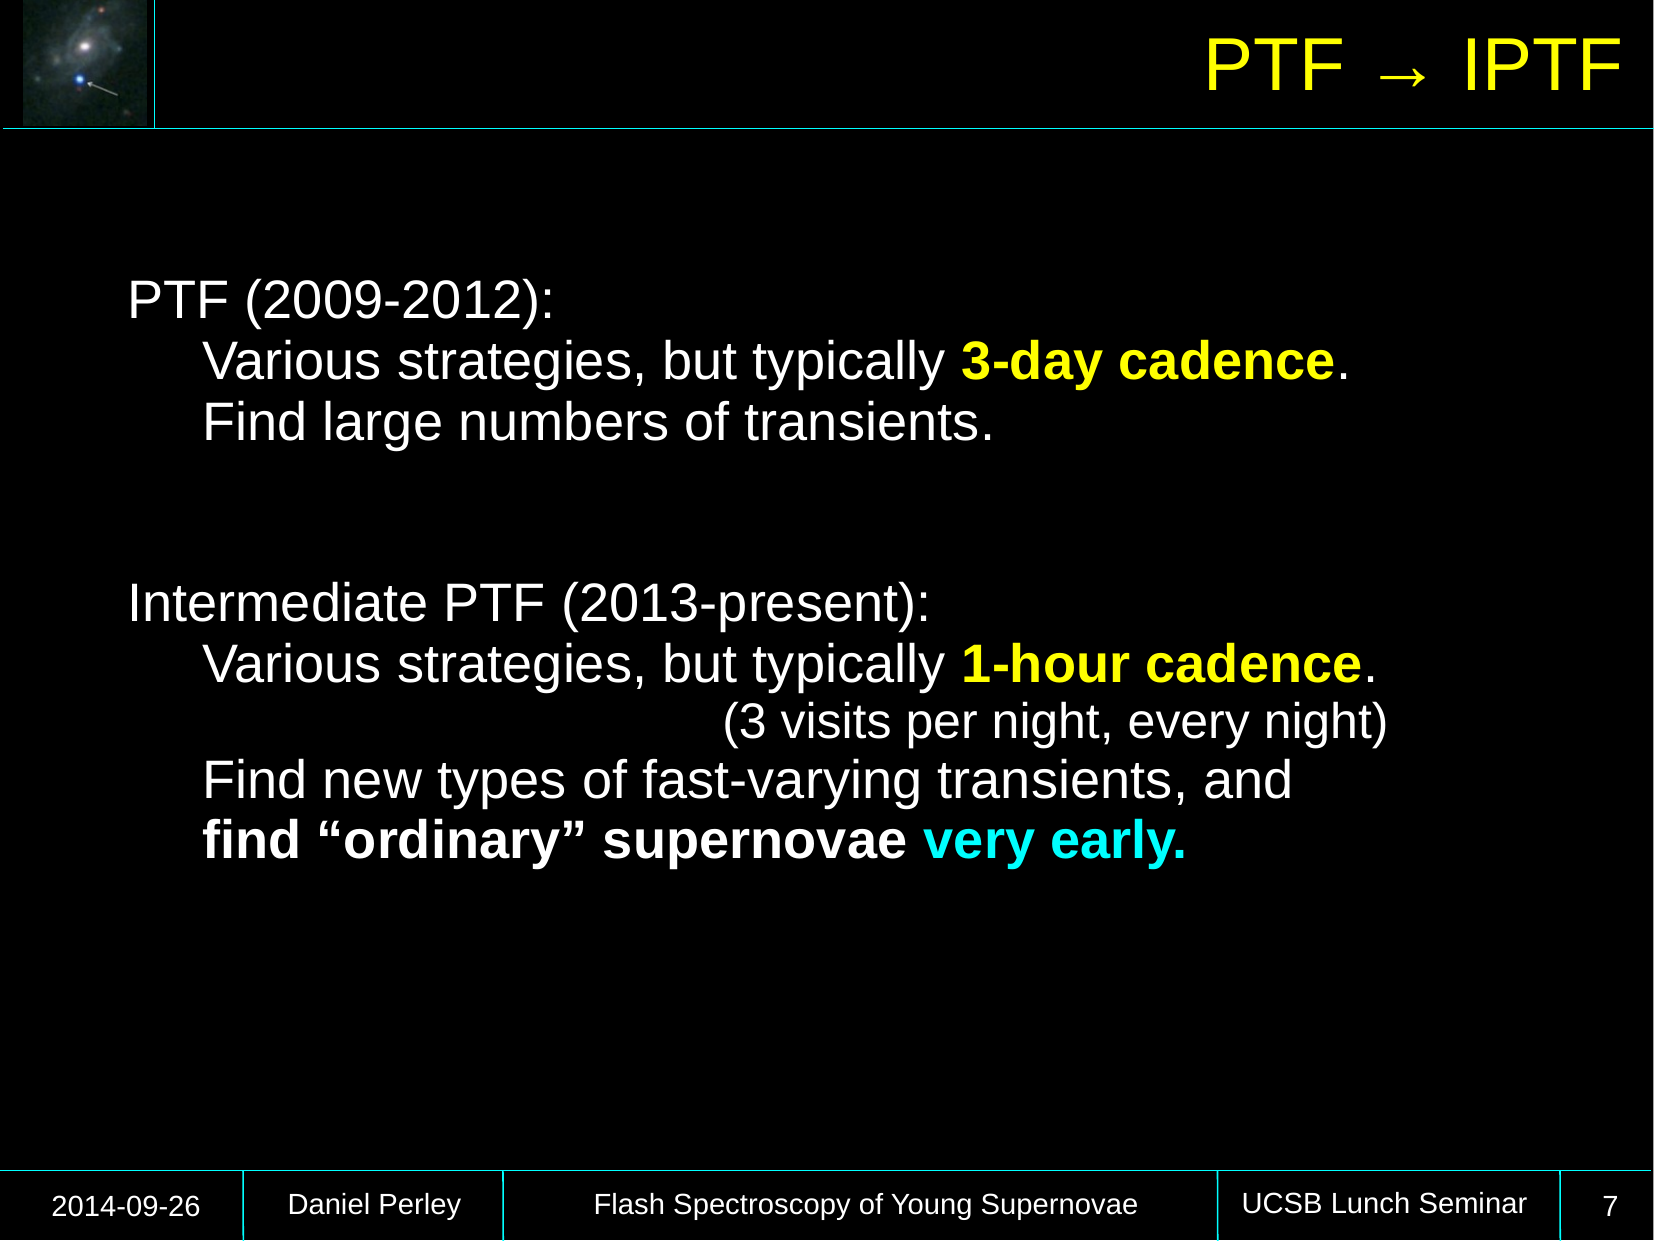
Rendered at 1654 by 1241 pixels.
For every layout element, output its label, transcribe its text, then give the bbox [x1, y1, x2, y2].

picture [23, 0, 147, 126]
title PTF → IPTF [187, 21, 1624, 108]
text_box PTF (2009-2012): Various strategies, but typically 3-day cadence. Find large numbers of transients. Intermediate PTF (2013-present): Various strategies, but typically 1-hour cadence. (3 visits per night, every night) Find new types of fast-varying transients, and find “ordinary” supernovae very early. [112, 262, 1426, 901]
